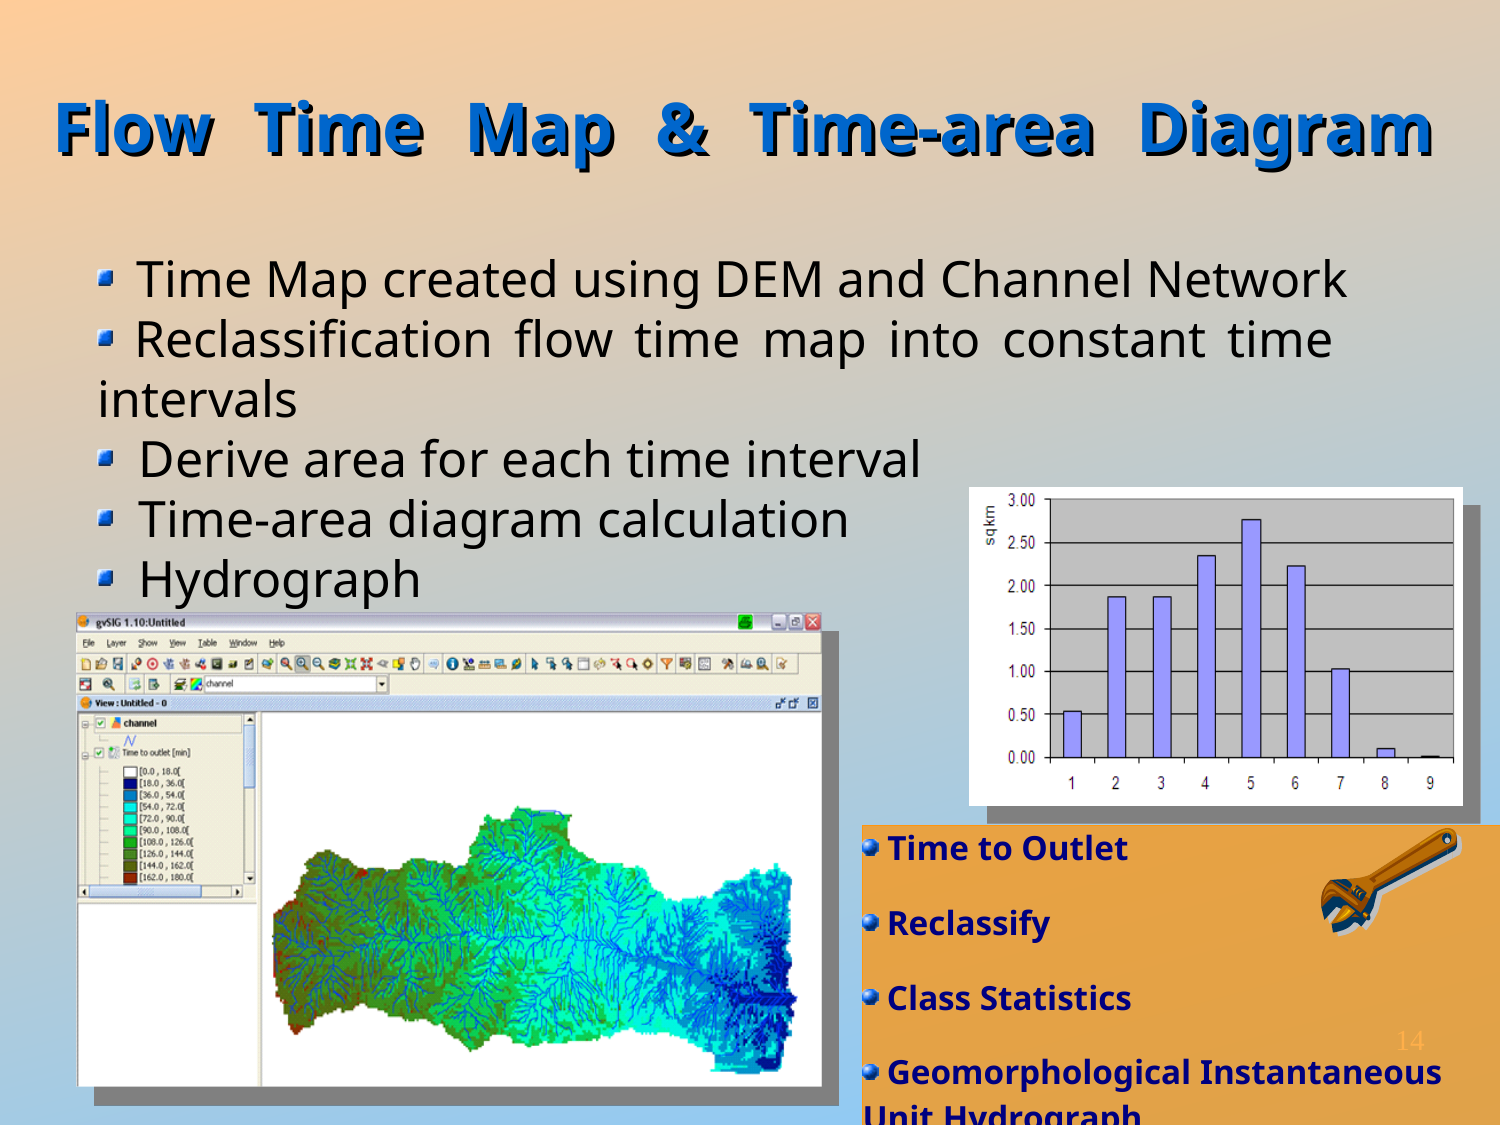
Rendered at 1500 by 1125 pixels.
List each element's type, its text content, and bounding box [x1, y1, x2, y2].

picture [97, 569, 113, 586]
picture [75, 611, 823, 1088]
picture [969, 487, 1463, 806]
title Flow Time Map & Time-area Diagram [37, 68, 1450, 257]
picture [97, 449, 113, 466]
picture [97, 509, 113, 526]
picture [97, 269, 113, 286]
list Time to Outlet Reclassify Class Statistics Geomorphological Instantaneous Unit Hydrograph [862, 825, 1500, 1107]
text_box Time Map created using DEM and Channel Network Reclassification flow time map into constant time intervals Derive area for each time interval Time-area diagram calculation Hydrograph [82, 232, 1463, 616]
picture [1318, 825, 1463, 938]
picture [97, 329, 113, 346]
